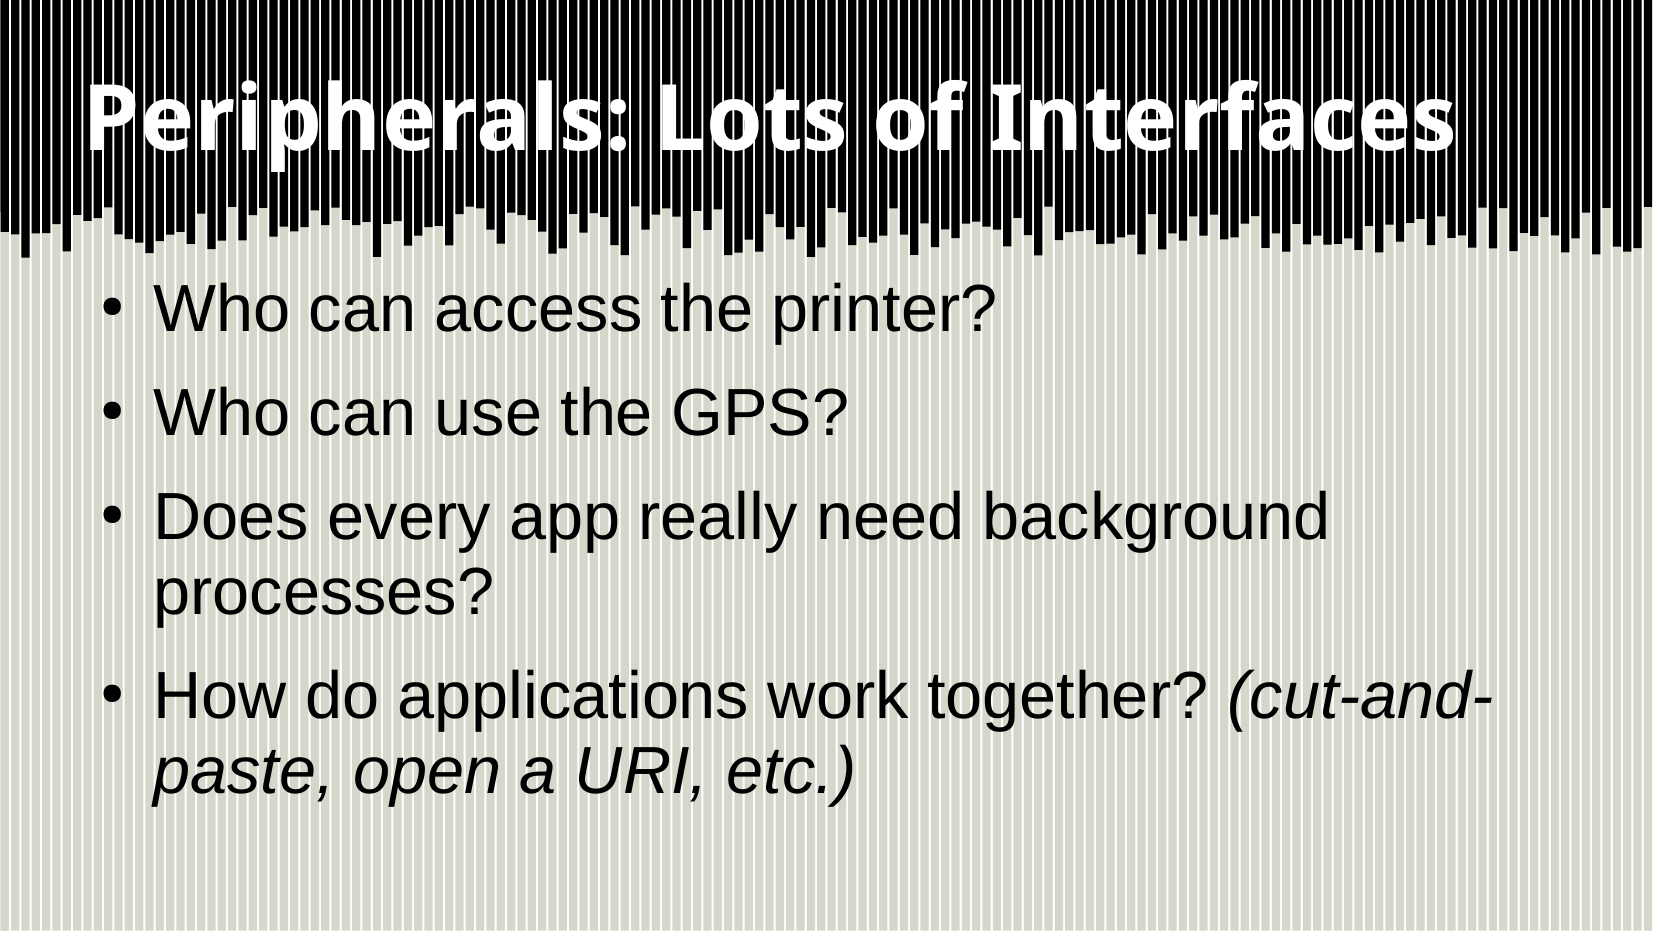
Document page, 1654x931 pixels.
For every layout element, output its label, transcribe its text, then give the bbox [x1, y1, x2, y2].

title Peripherals: Lots of Interfaces [82, 37, 1571, 193]
list Who can access the printer? Who can use the GPS? Does every app really need background processes? How do applications work together? (cut-and-paste, open a URI, etc.) [82, 270, 1571, 811]
